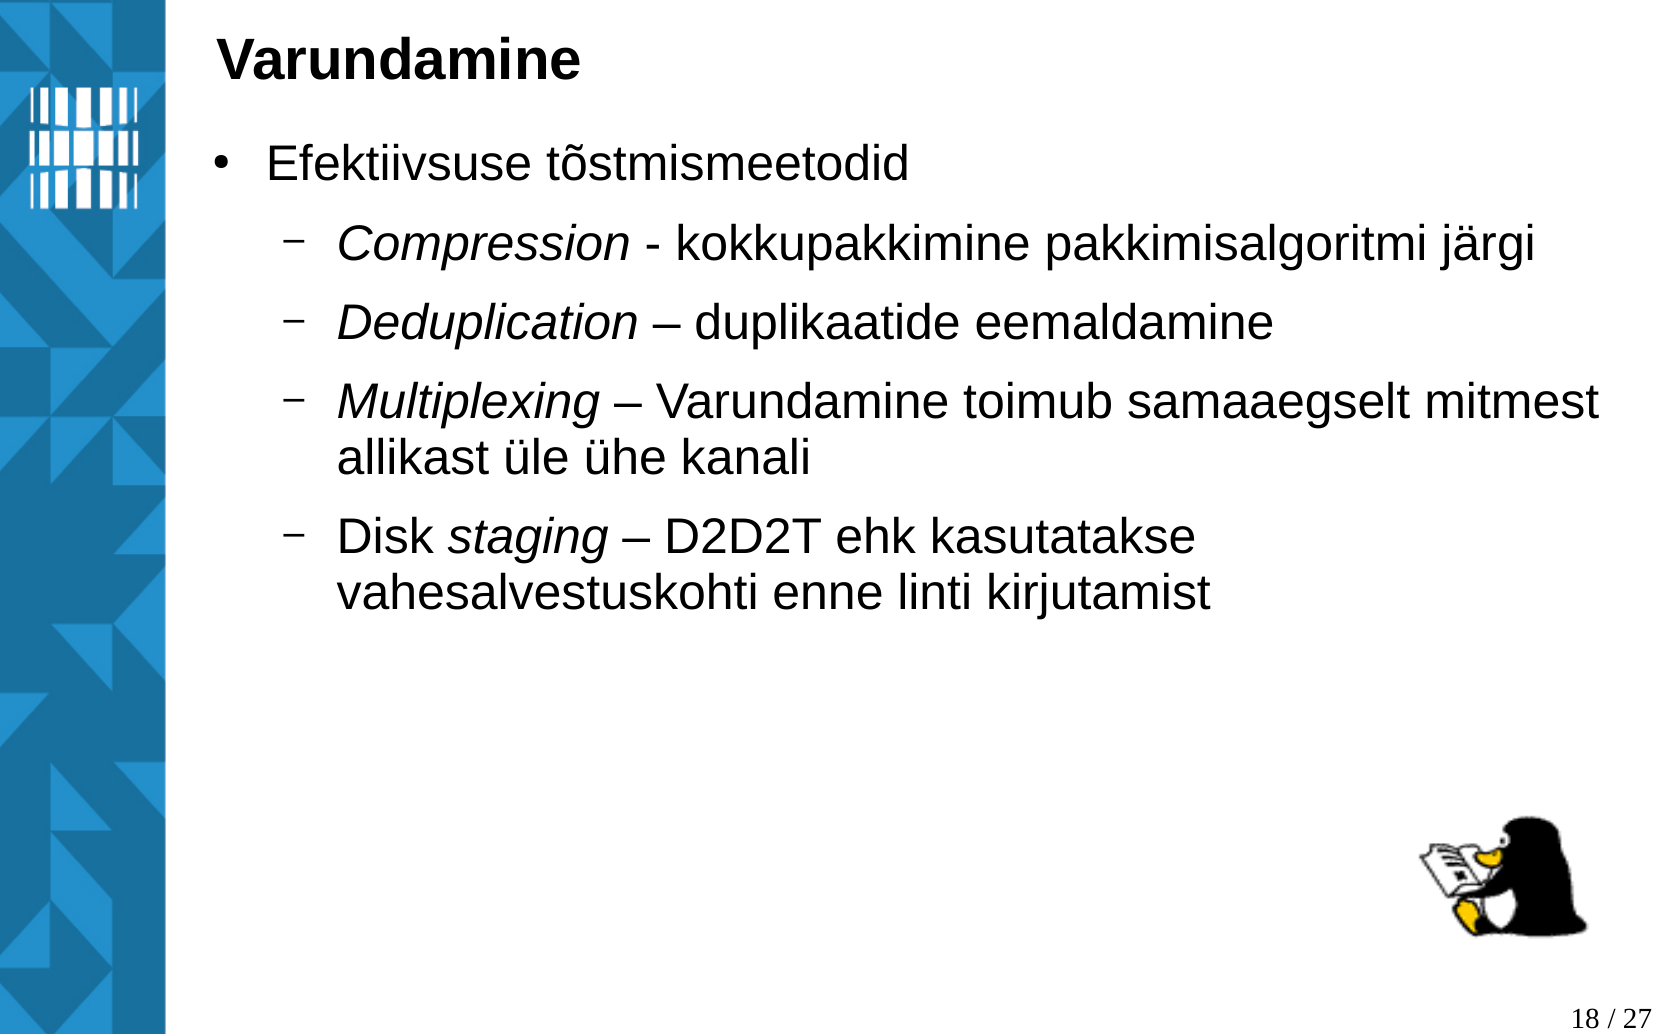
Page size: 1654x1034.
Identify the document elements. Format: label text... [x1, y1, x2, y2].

picture [1405, 779, 1607, 947]
title Varundamine [216, 17, 780, 101]
list Efektiivsuse tõstmismeetodid Compression - kokkupakkimine pakkimisalgoritmi järgi Deduplication – duplikaatide eemaldamine Multiplexing – Varundamine toimub samaaegselt mitmest allikast üle ühe kanali Disk staging – D2D2T ehk kasutatakse vahesalvestuskohti enne linti kirjutamist [194, 135, 1630, 709]
